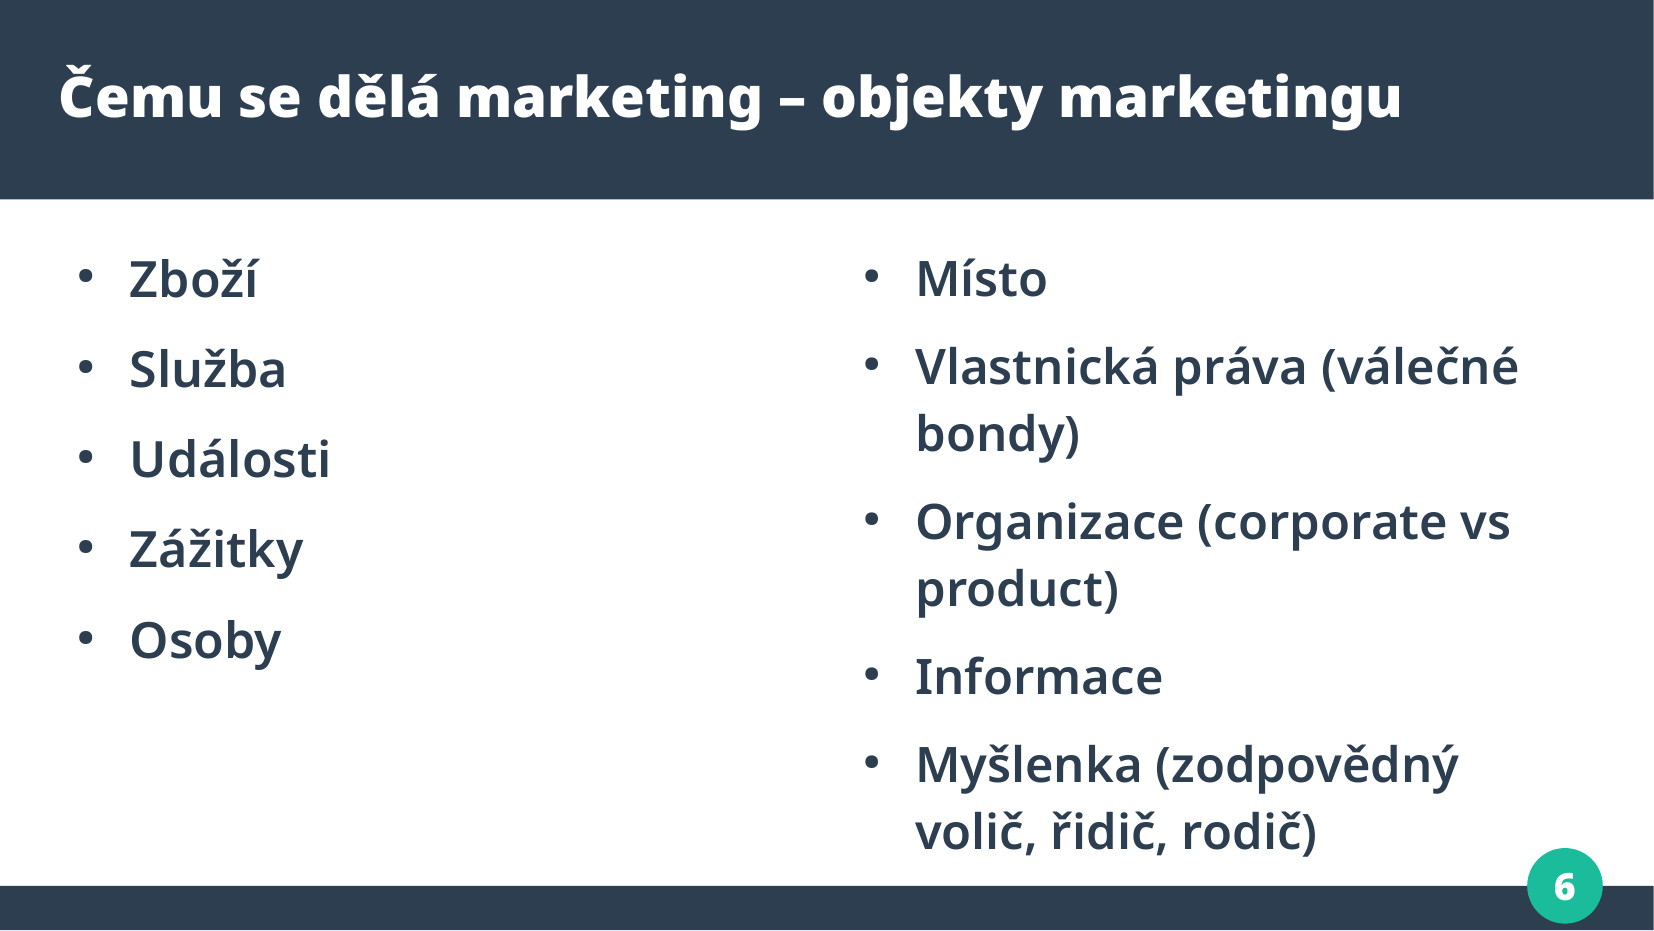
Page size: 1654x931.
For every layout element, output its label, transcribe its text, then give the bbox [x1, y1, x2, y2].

title Čemu se dělá marketing – objekty marketingu [59, 37, 1595, 155]
list Místo Vlastnická práva (válečné bondy) Organizace (corporate vs product) Informace Myšlenka (zodpovědný volič, řidič, rodič) [845, 243, 1596, 864]
list Zboží Služba Události Zážitky Osoby [59, 243, 809, 864]
